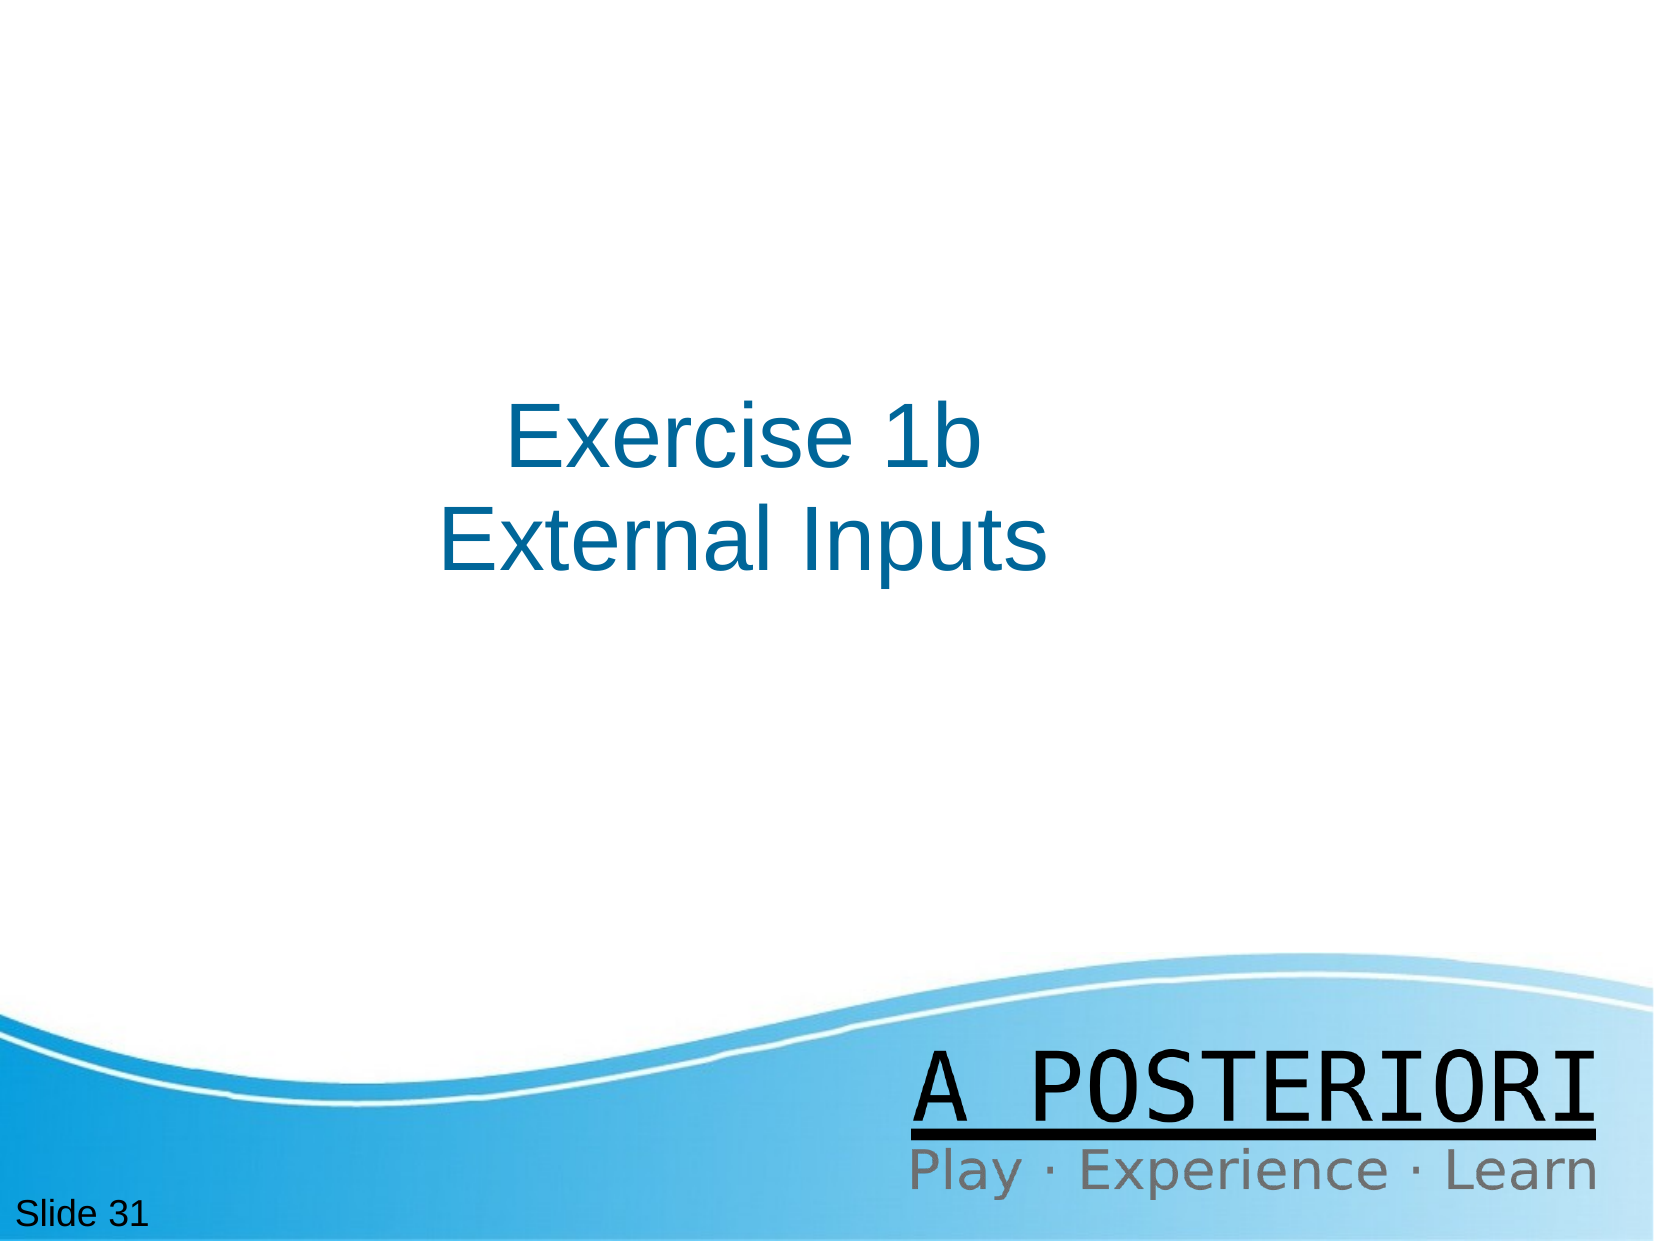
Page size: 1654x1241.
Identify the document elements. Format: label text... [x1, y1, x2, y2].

picture [0, 952, 1654, 1241]
title Exercise 1b External Inputs [0, 384, 1489, 592]
